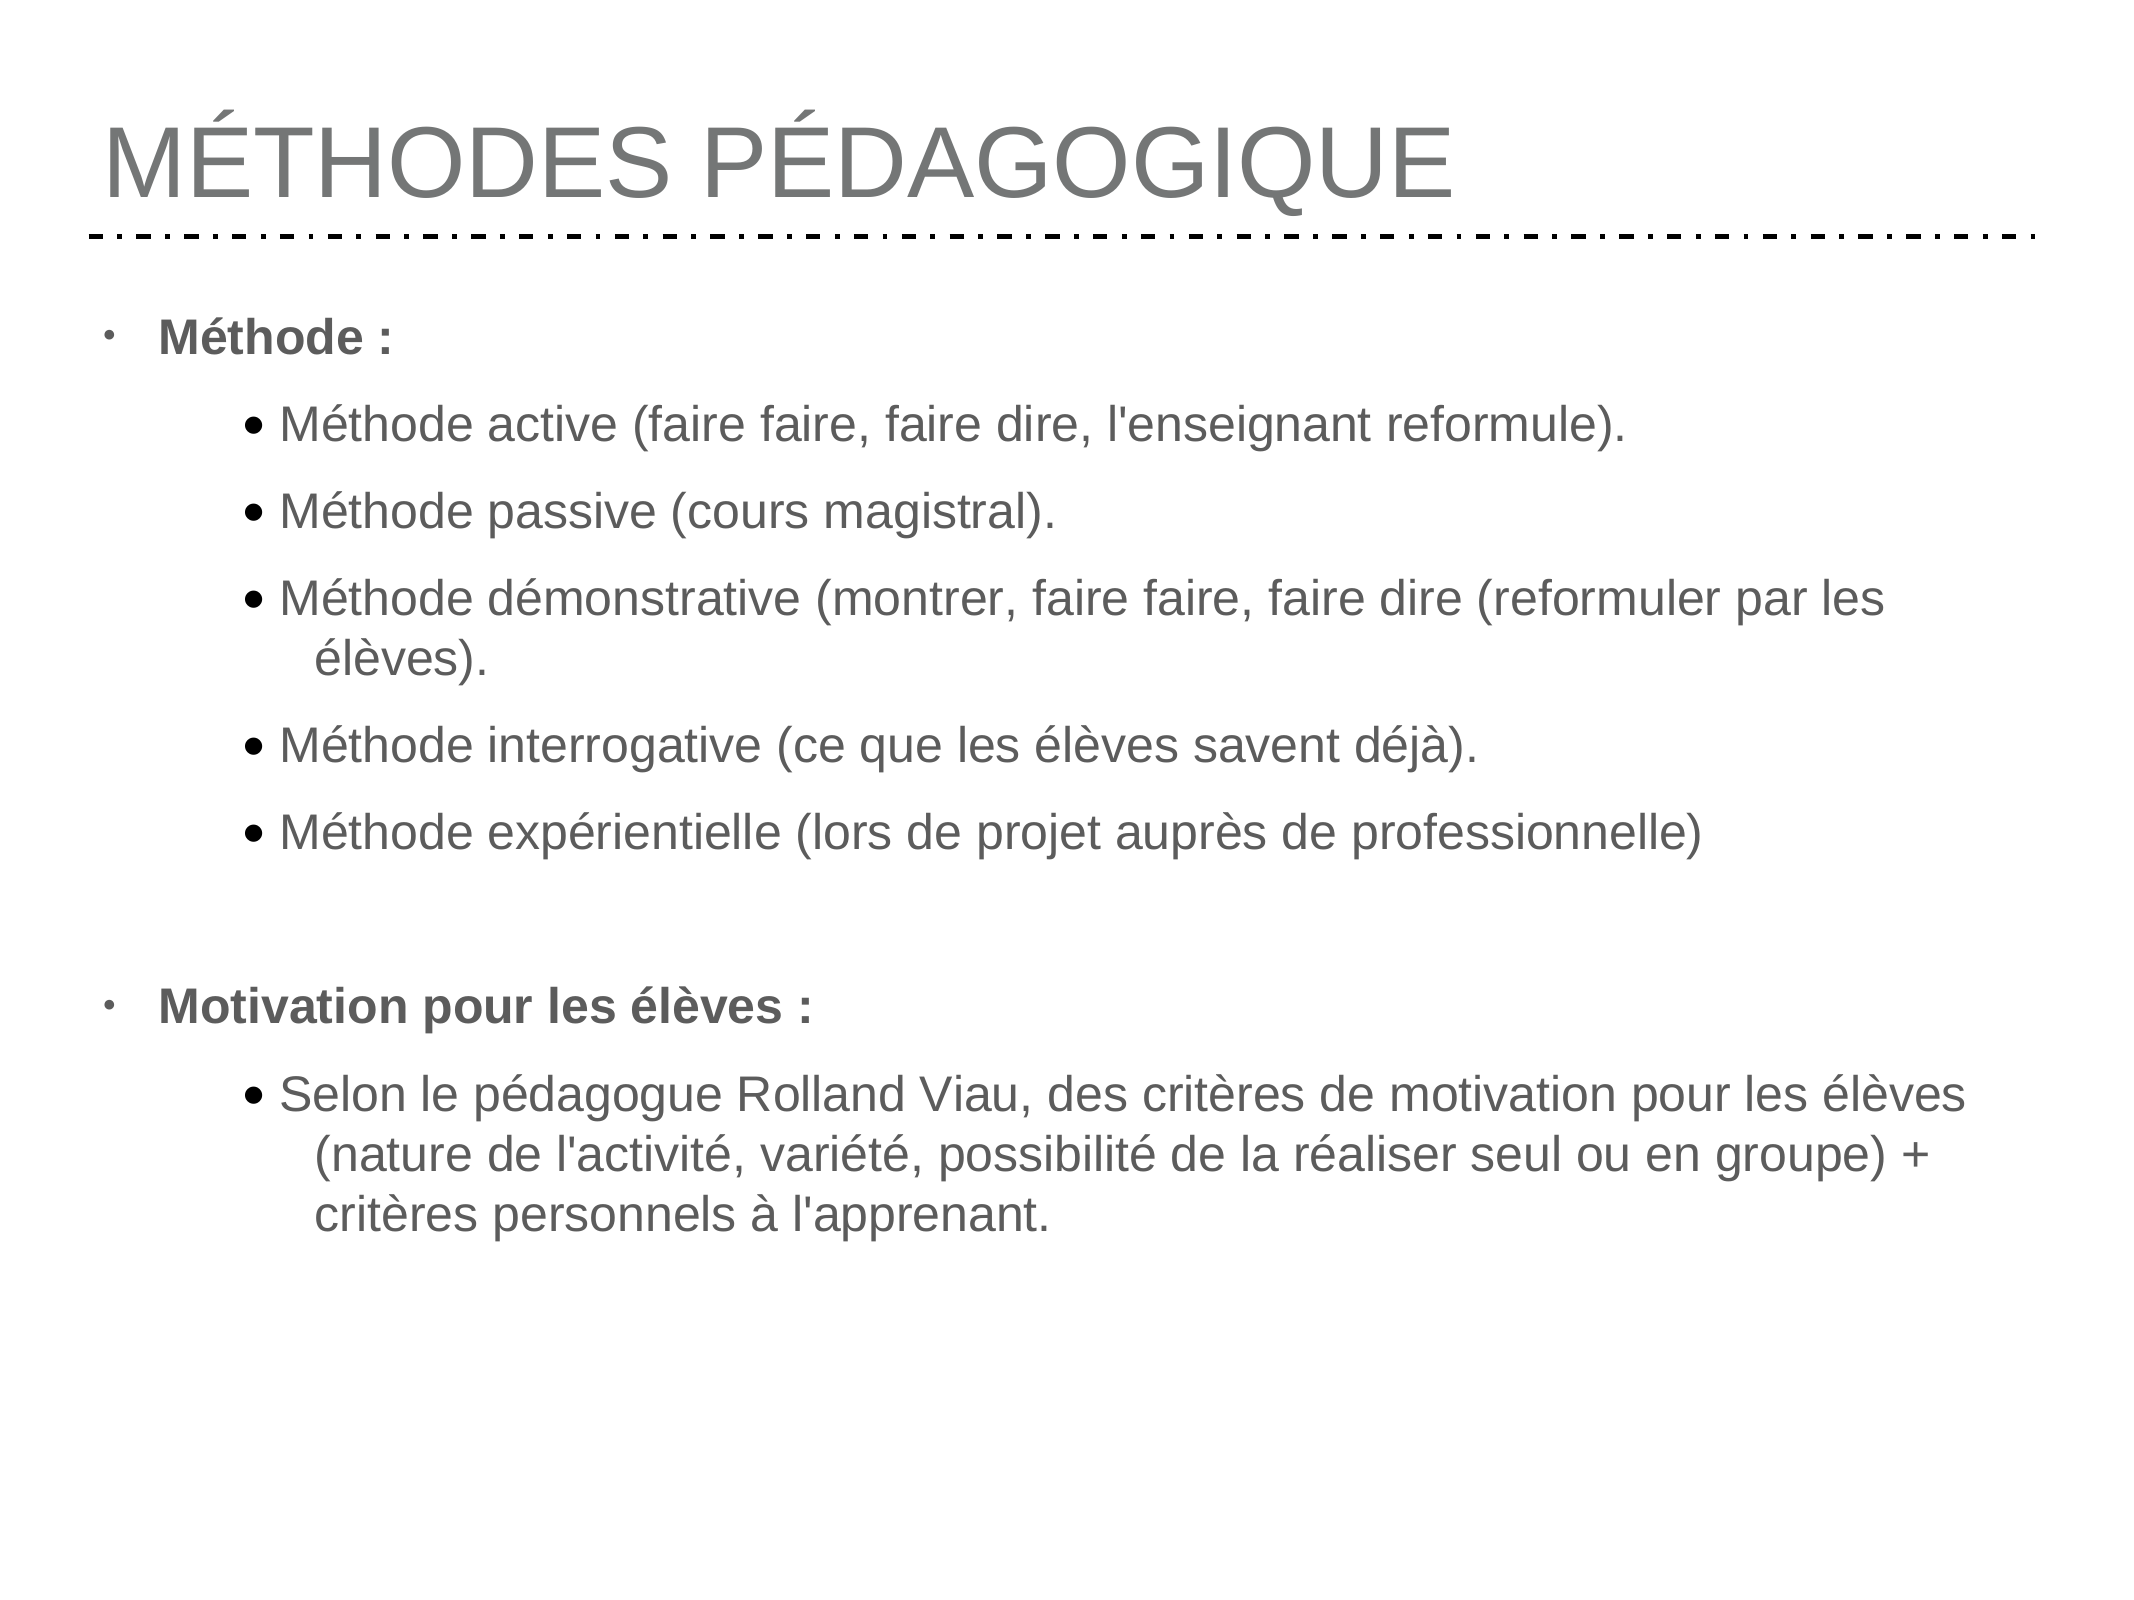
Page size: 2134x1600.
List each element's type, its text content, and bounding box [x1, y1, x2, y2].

text_box MÉTHODES PÉDAGOGIQUE [1251, 134, 1301, 190]
text_box MÉTHODES PÉDAGOGIQUE [94, 89, 2039, 207]
text_box Méthode : Méthode active (faire faire, faire dire, l'enseignant reformule). Méthode passive (cours magistral). Méthode démonstrative (montrer, faire faire, faire dire (reformuler par les élèves). Méthode interrogative (ce que les élèves savent déjà). Méthode expérientielle (lors de projet auprès de professionnelle) Motivation pour les élèves : Selon le pédagogue Rolland Viau, des critères de motivation pour les élèves (nature de l'activité, variété, possibilité de la réaliser seul ou en groupe) + critères personnels à l'apprenant. [94, 296, 2039, 1481]
